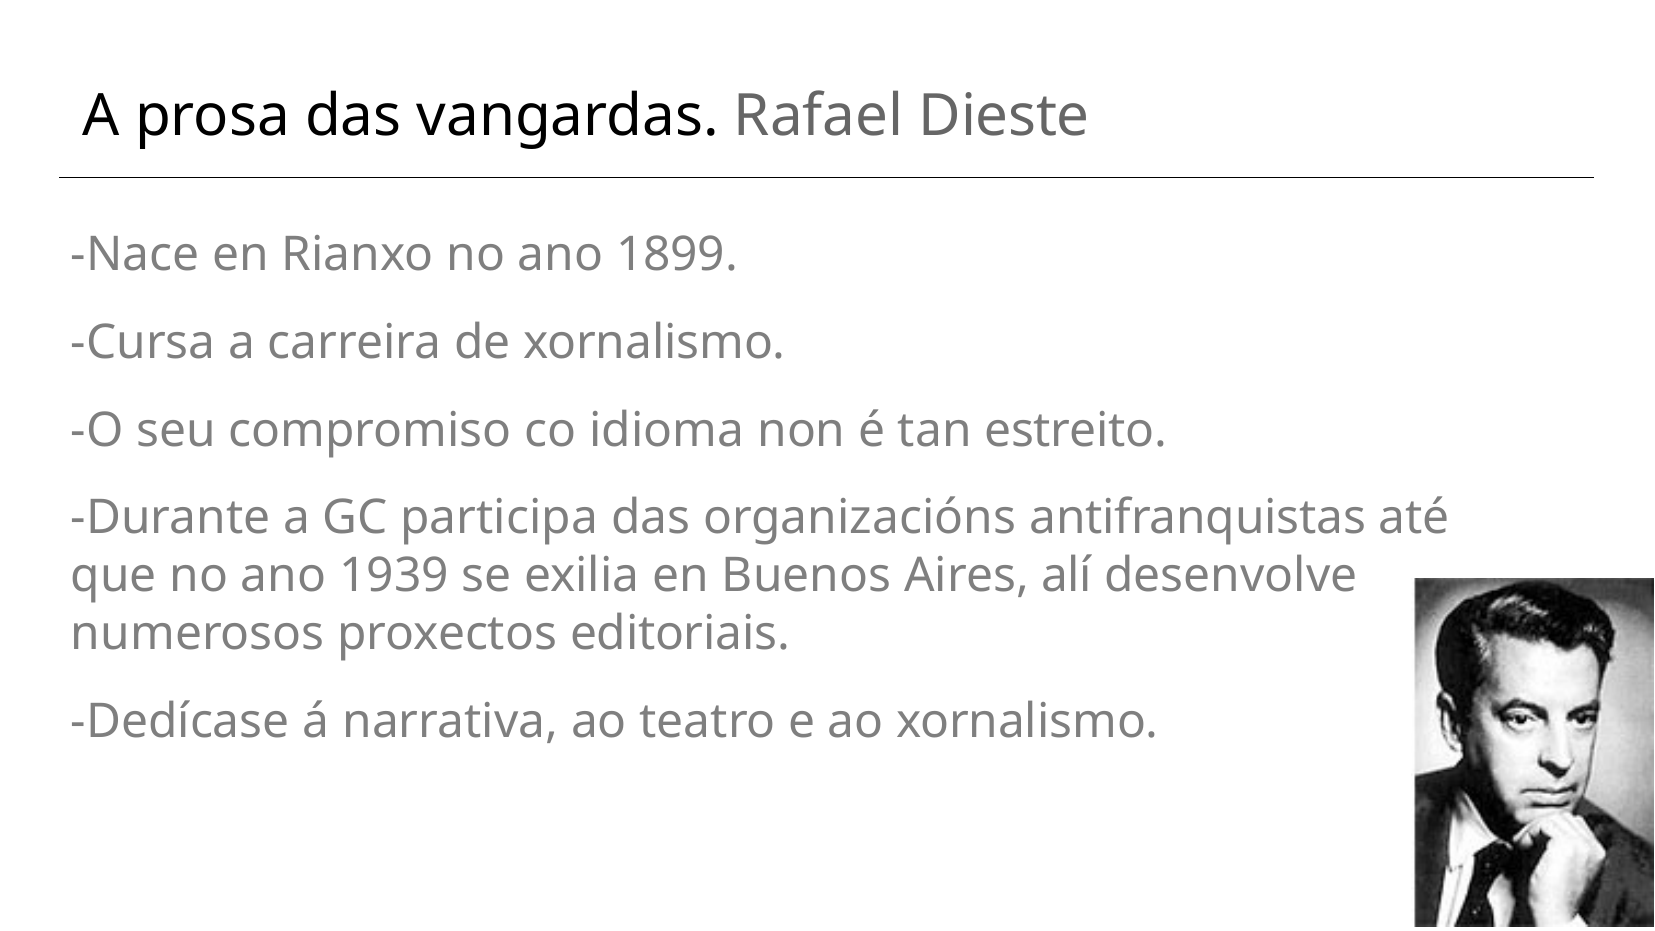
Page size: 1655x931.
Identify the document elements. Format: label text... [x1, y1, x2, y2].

text_box -Nace en Rianxo no ano 1899. -Cursa a carreira de xornalismo. -O seu compromiso co idioma non é tan estreito. -Durante a GC participa das organizacións antifranquistas até que no ano 1939 se exilia en Buenos Aires, alí desenvolve numerosos proxectos editoriais. -Dedícase á narrativa, ao teatro e ao xornalismo. [68, 190, 1468, 748]
title A prosa das vangardas. Rafael Dieste [80, 63, 1256, 167]
picture [1411, 578, 1654, 927]
